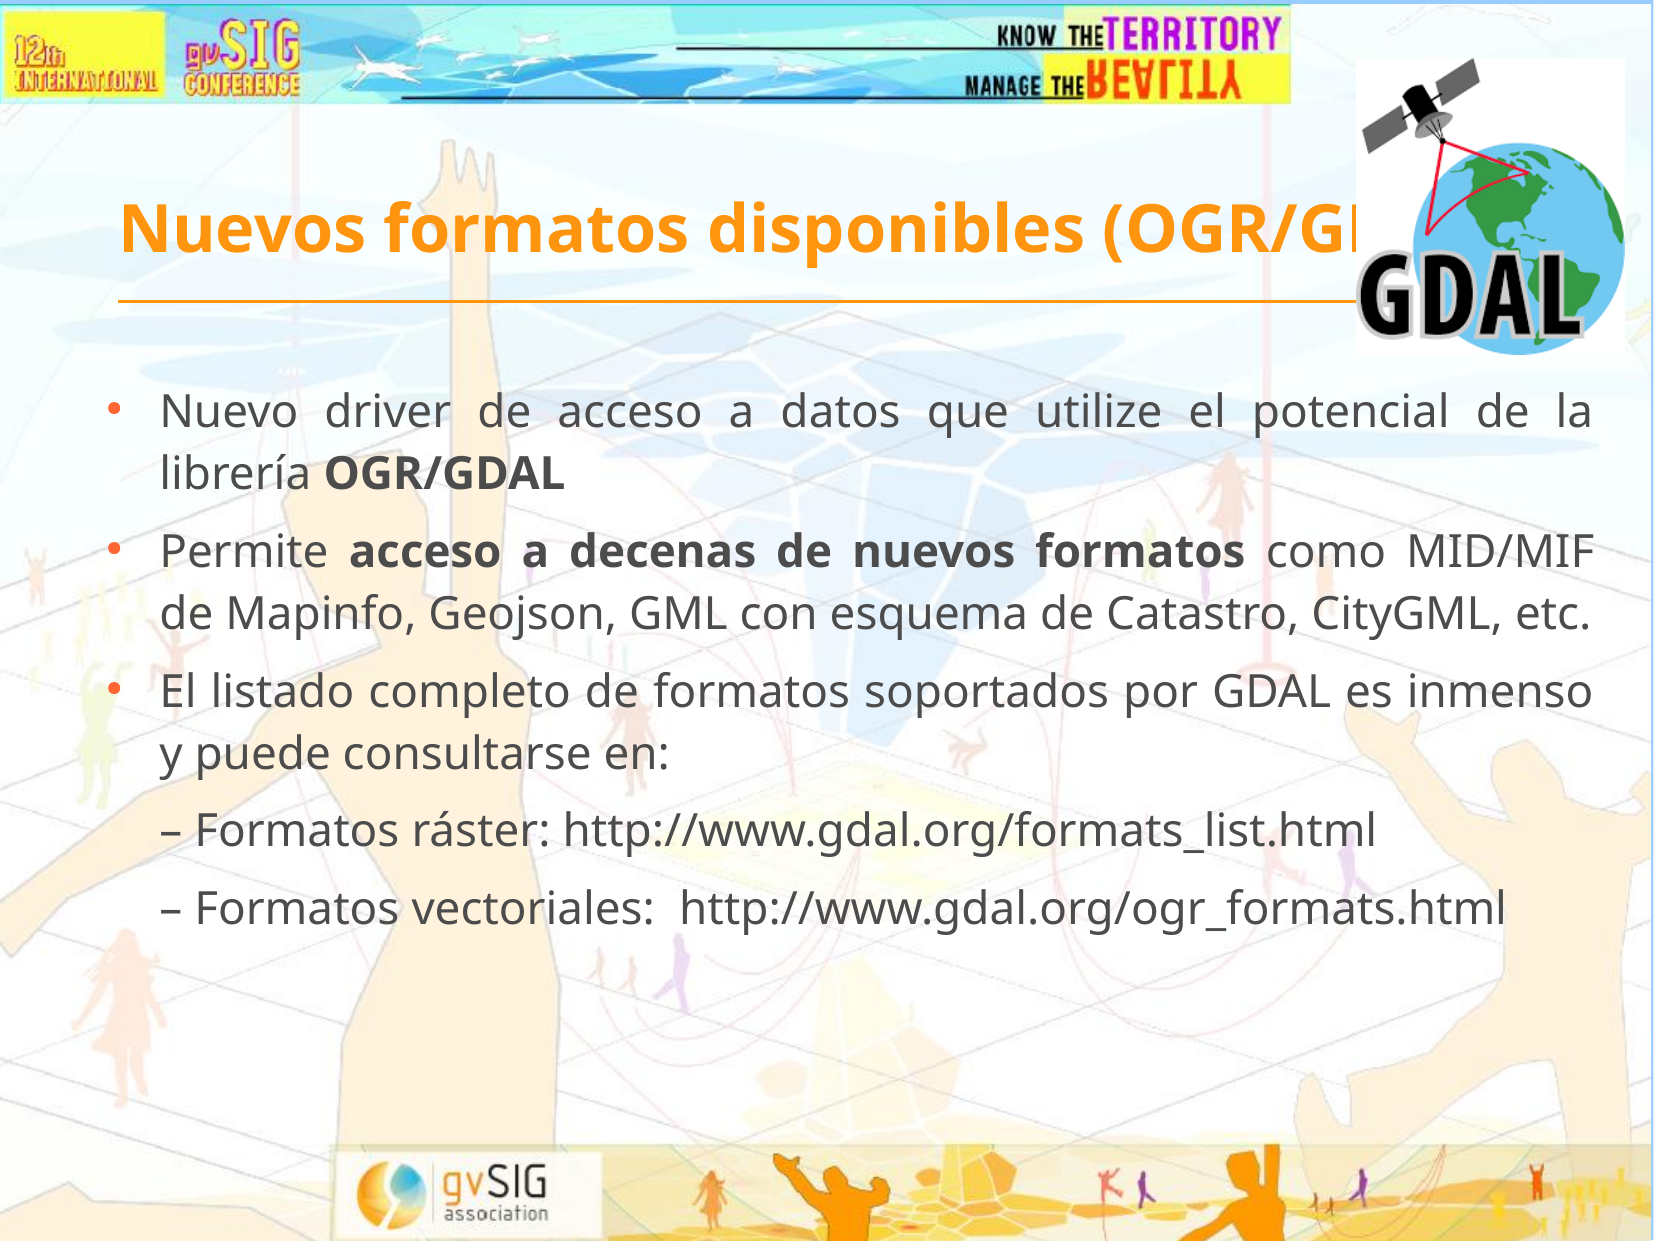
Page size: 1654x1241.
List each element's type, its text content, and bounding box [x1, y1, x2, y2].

title Nuevos formatos disponibles (OGR/GDAL) [118, 148, 1356, 300]
picture [0, 4, 1652, 1241]
list Nuevo driver de acceso a datos que utilize el potencial de la librería OGR/GDAL Permite acceso a decenas de nuevos formatos como MID/MIF de Mapinfo, Geojson, GML con esquema de Catastro, CityGML, etc. El listado completo de formatos soportados por GDAL es inmenso y puede consultarse en: – Formatos ráster: http://www.gdal.org/formats_list.html – Formatos vectoriales: http://www.gdal.org/ogr_formats.html [88, 301, 1595, 1115]
